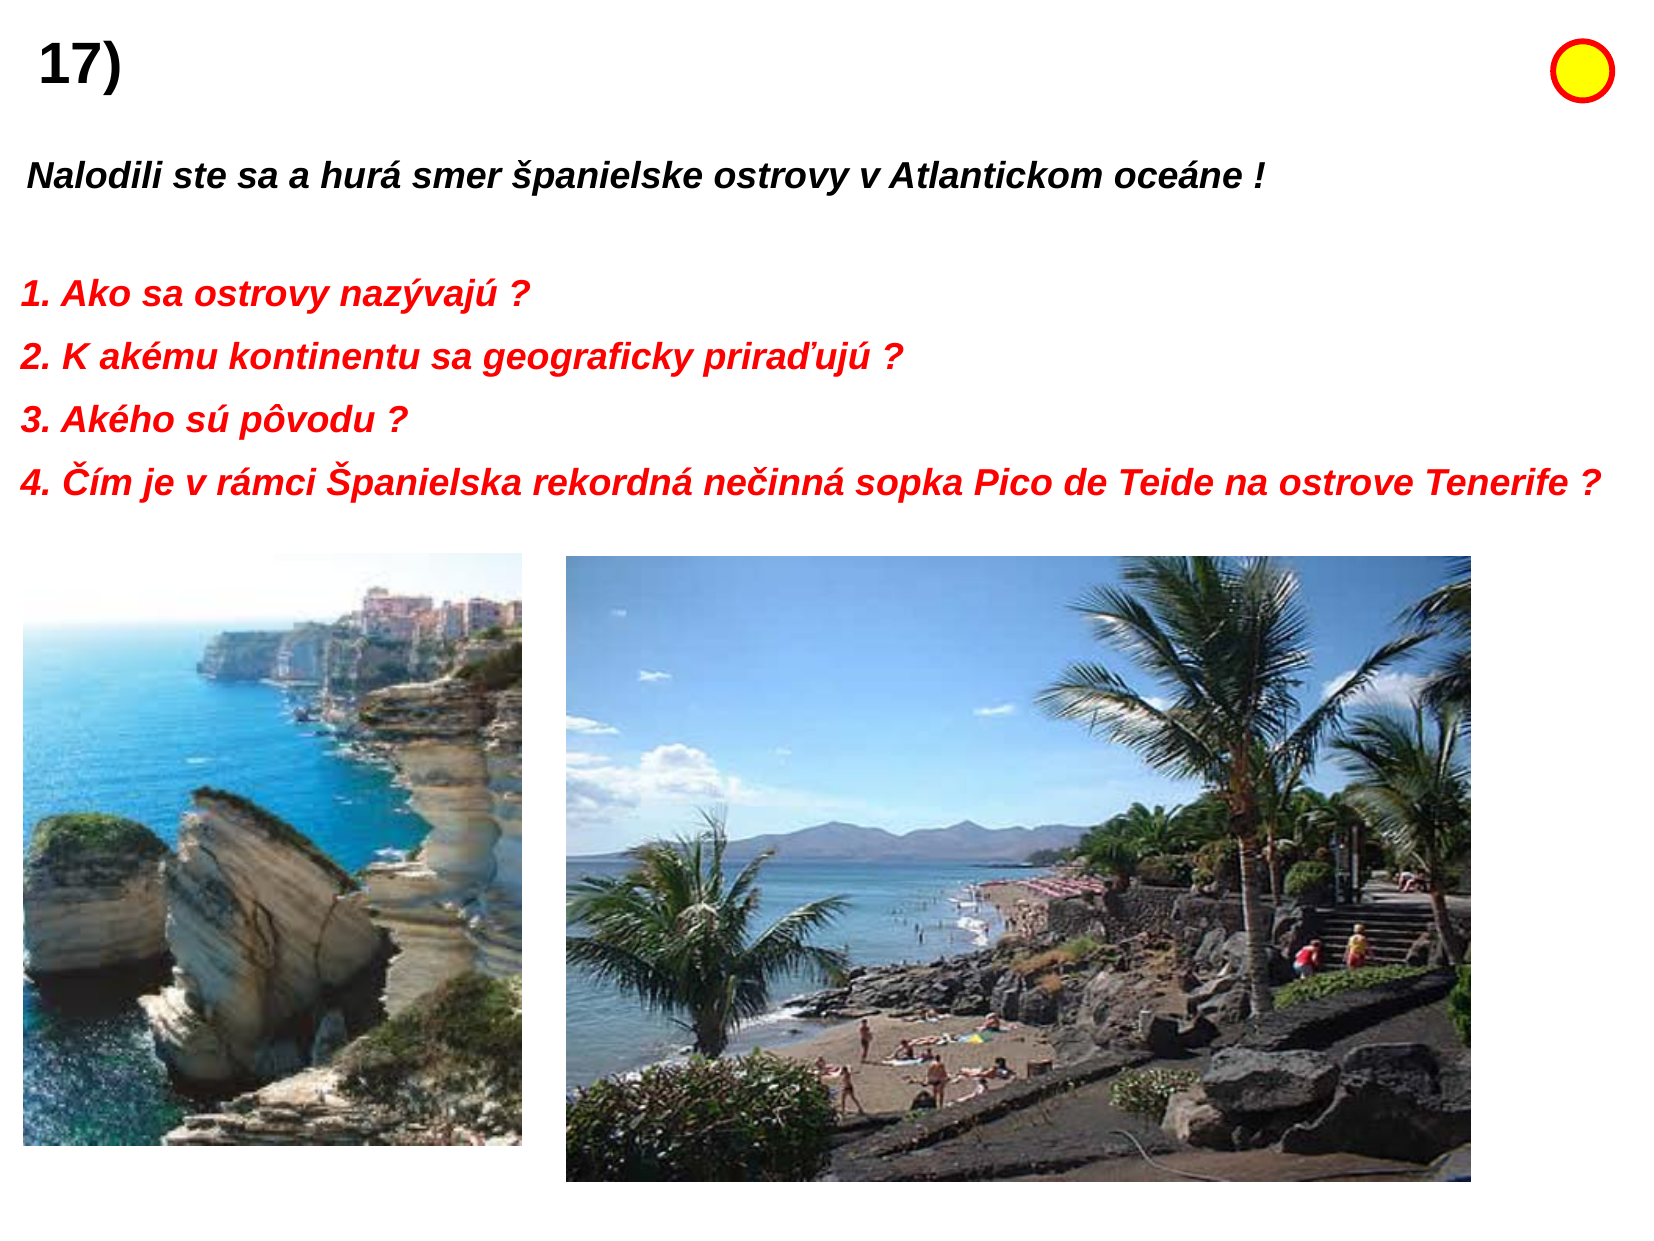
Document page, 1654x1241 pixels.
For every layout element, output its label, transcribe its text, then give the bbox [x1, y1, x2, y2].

text_box 17) [23, 23, 1123, 104]
text_box Nalodili ste sa a hurá smer španielske ostrovy v Atlantickom oceáne ! [11, 147, 1642, 205]
text_box [1553, 41, 1613, 101]
picture [566, 556, 1471, 1182]
text_box 1. Ako sa ostrovy nazývajú ? 2. K akému kontinentu sa geograficky priraďujú ? 3. Akého sú pôvodu ? 4. Čím je v rámci Španielska rekordná nečinná sopka Pico de Teide na ostrove Tenerife ? [5, 244, 1642, 554]
picture [23, 553, 522, 1146]
